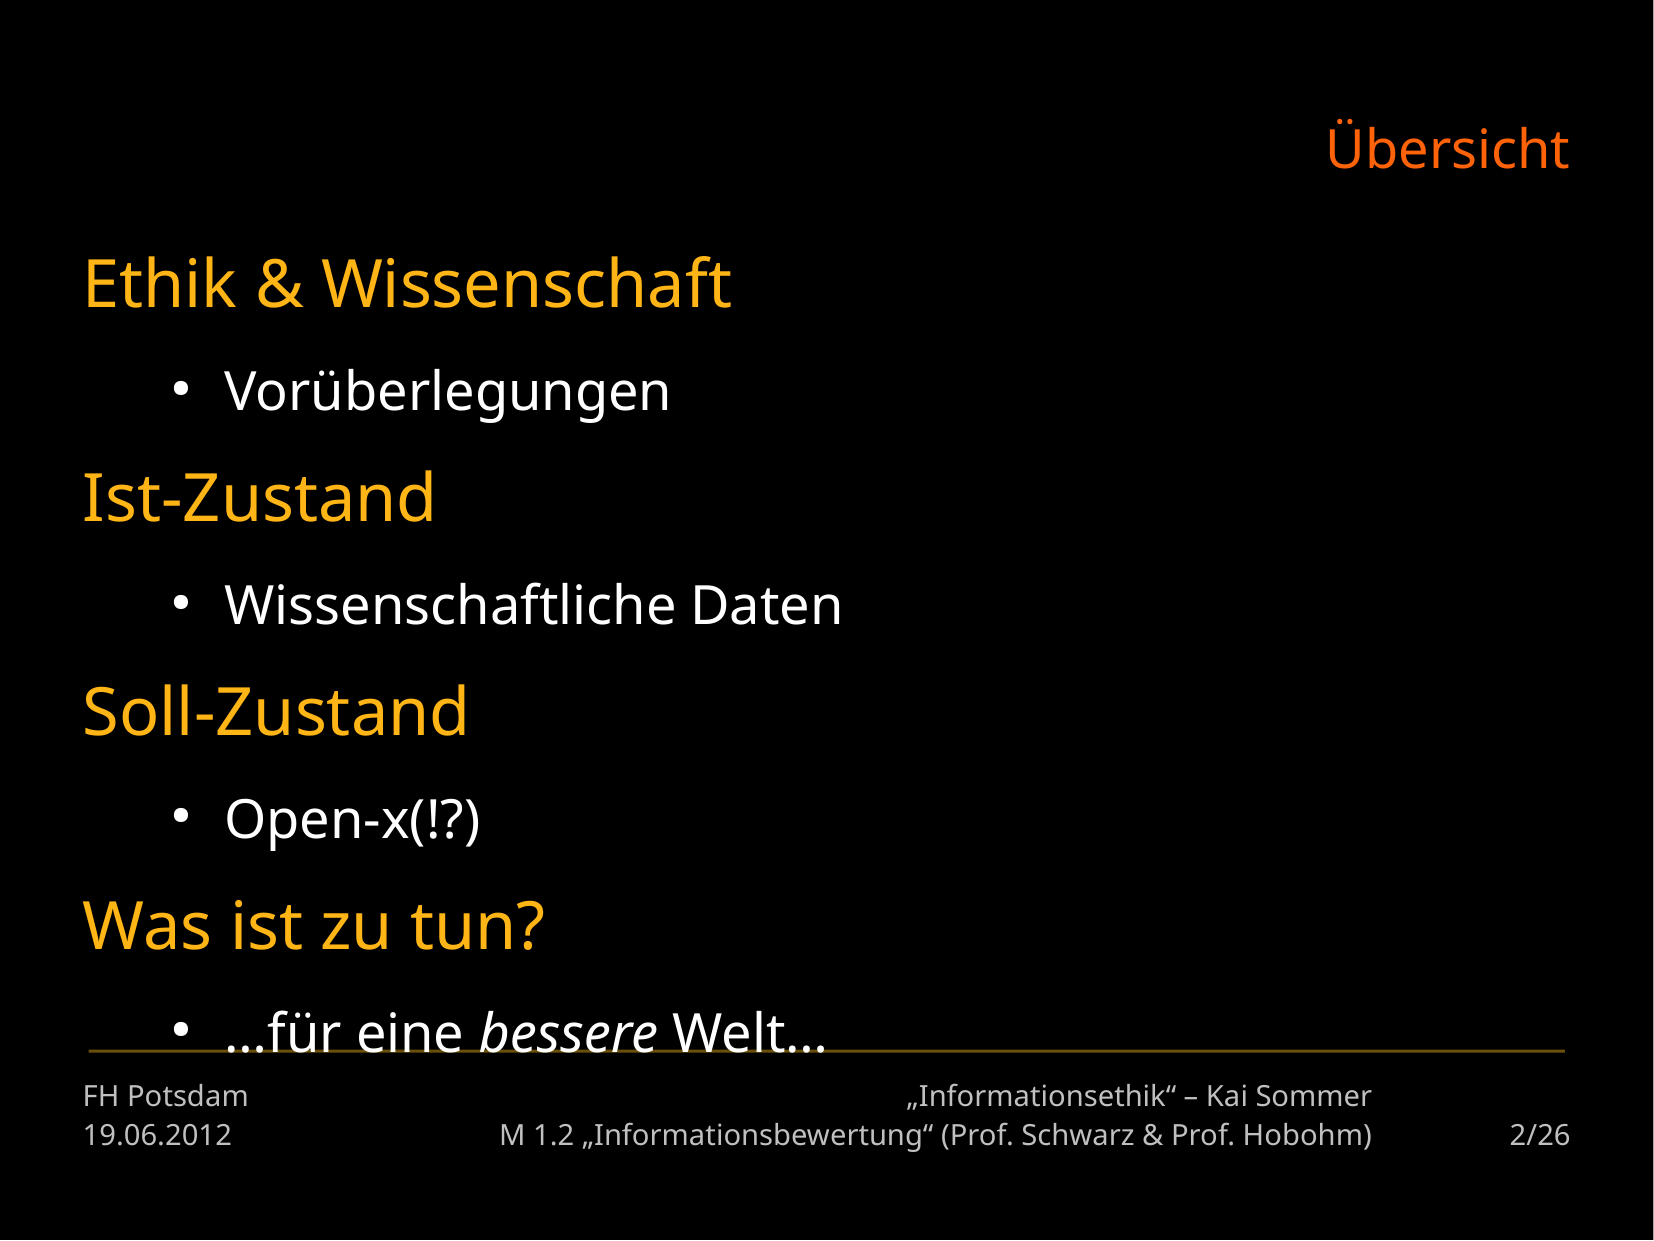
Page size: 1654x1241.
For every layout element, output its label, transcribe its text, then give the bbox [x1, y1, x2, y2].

title Übersicht [82, 88, 1571, 207]
list Ethik & Wissenschaft Vorüberlegungen Ist-Zustand Wissenschaftliche Daten Soll-Zustand Open-x(!?) Was ist zu tun? …für eine bessere Welt… [82, 236, 1571, 1109]
